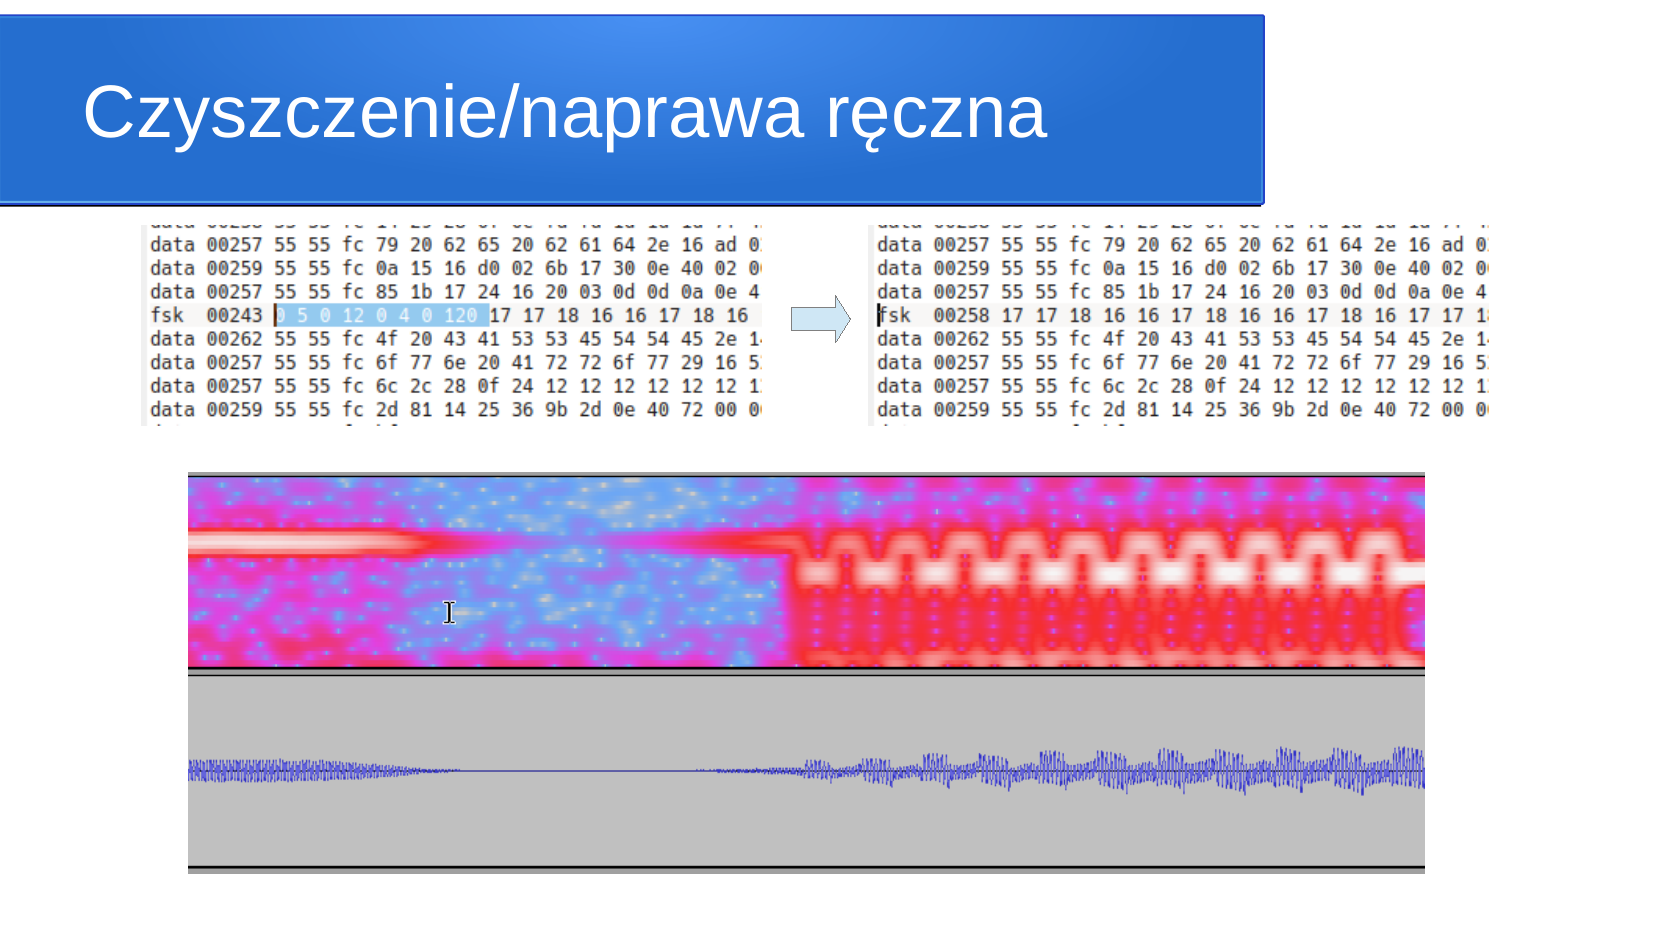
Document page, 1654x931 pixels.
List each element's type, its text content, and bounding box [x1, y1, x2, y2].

picture [868, 225, 1489, 426]
picture [188, 472, 1425, 875]
picture [141, 225, 762, 426]
title Czyszczenie/naprawa ręczna [82, 35, 1235, 189]
text_box [791, 295, 851, 343]
